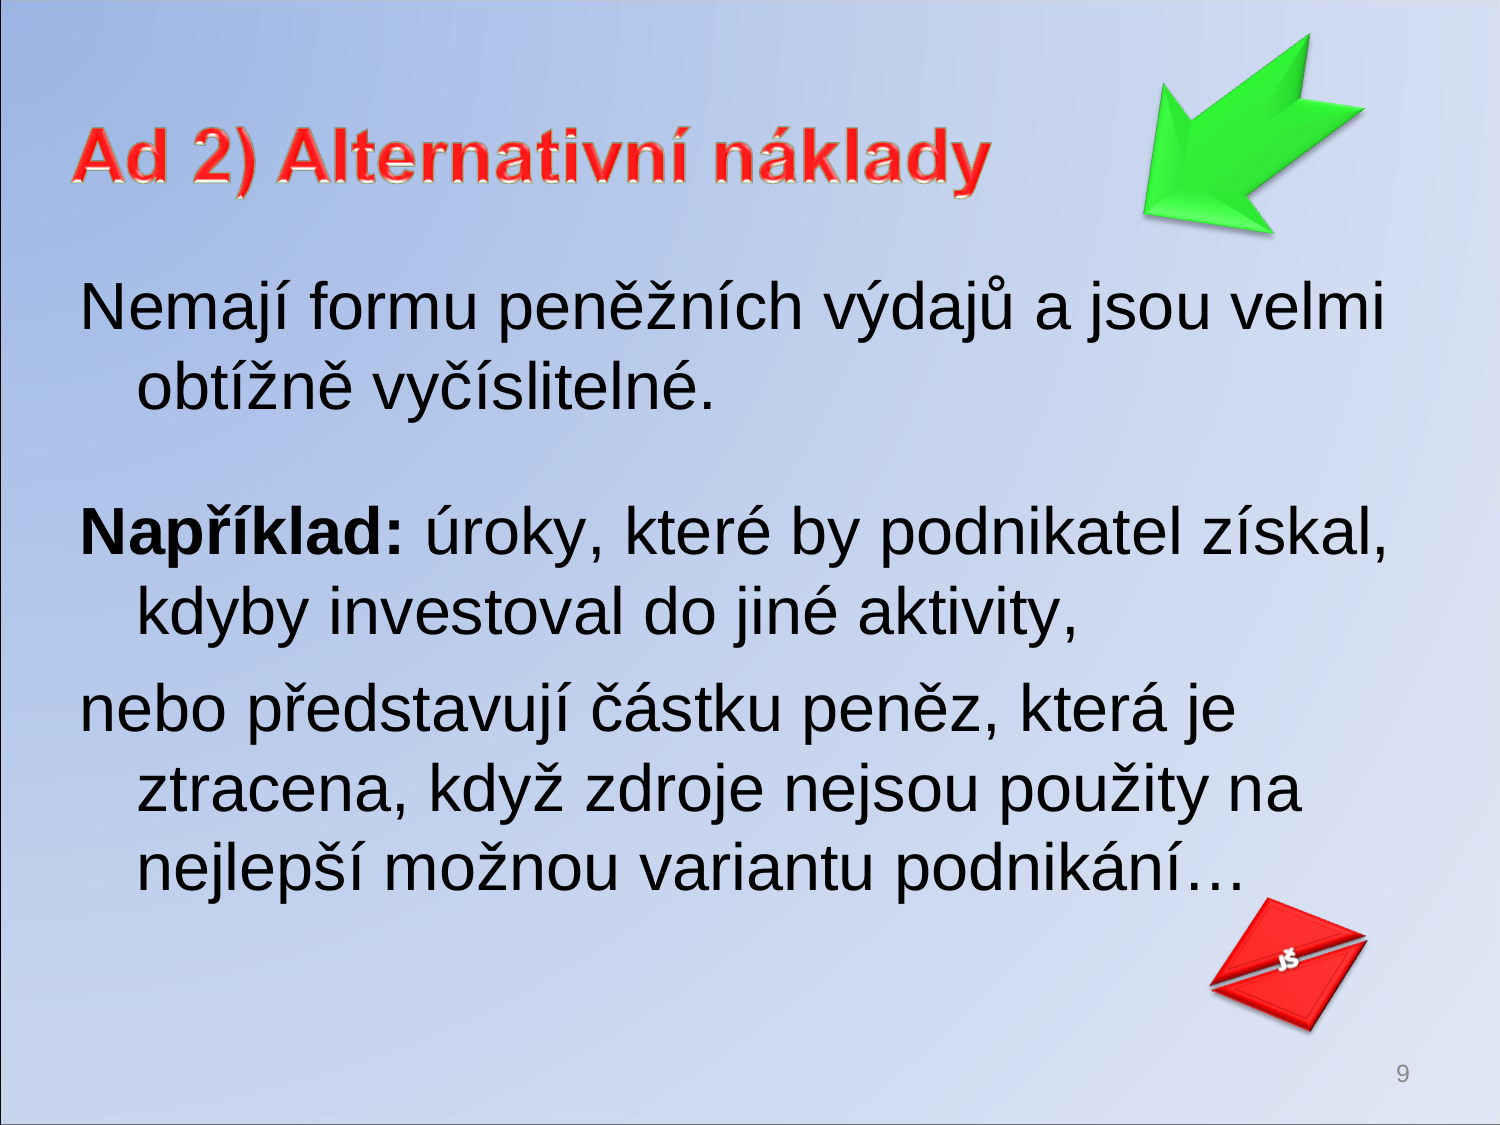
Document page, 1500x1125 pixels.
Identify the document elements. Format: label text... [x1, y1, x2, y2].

picture [0, 0, 1500, 1125]
text_box <číslo> [1074, 1042, 1426, 1103]
list Nemají formu peněžních výdajů a jsou velmi obtížně vyčíslitelné. Například: úroky, které by podnikatel získal, kdyby investoval do jiné aktivity, nebo představují částku peněz, která je ztracena, když zdroje nejsou použity na nejlepší možnou variantu podnikání… [64, 255, 1415, 1009]
